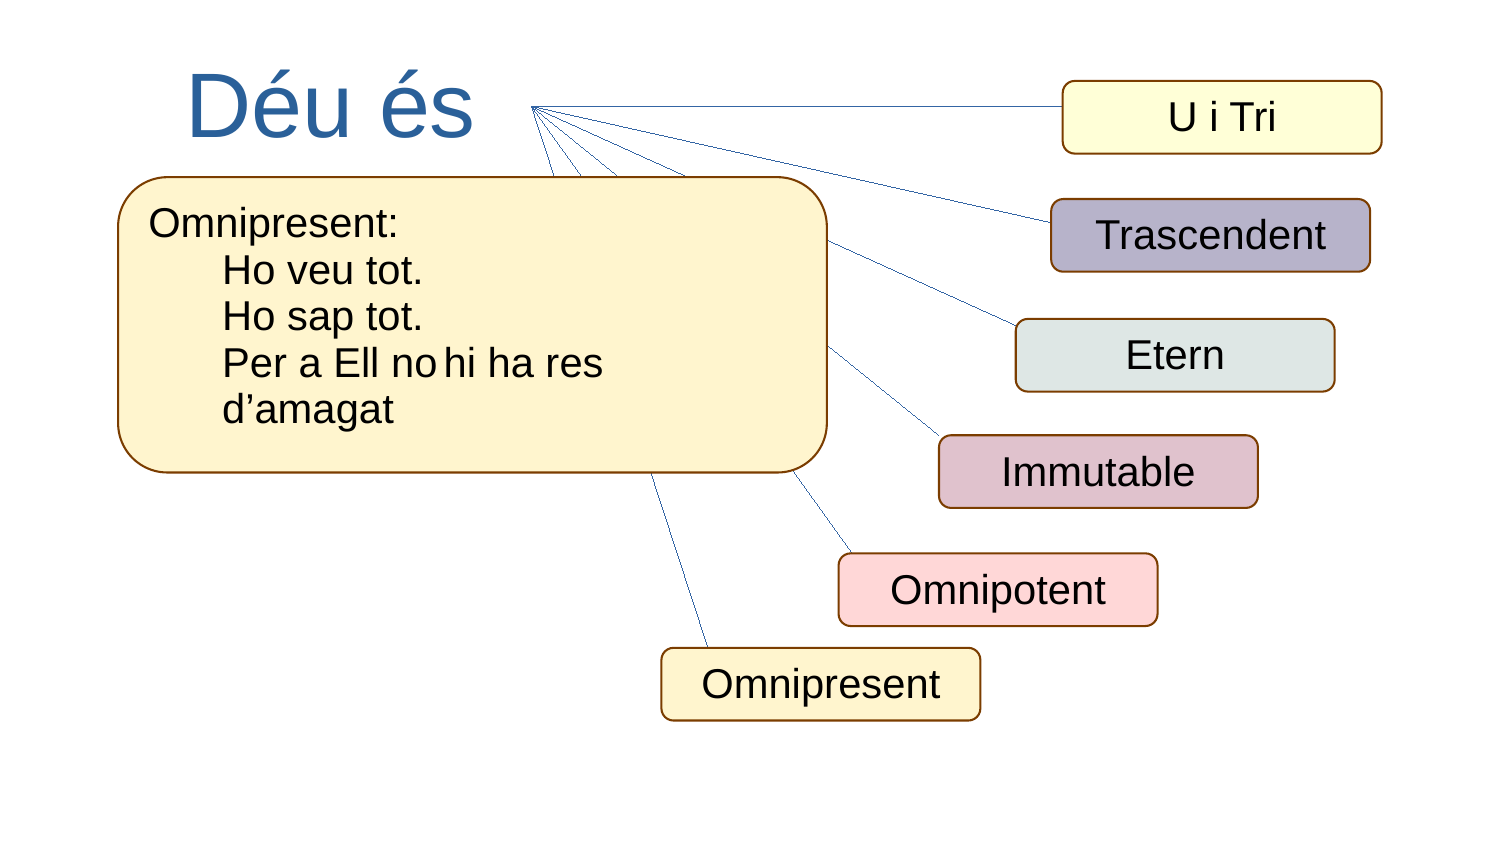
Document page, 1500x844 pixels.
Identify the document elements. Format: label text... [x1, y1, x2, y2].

text_box Omnipresent: Ho veu tot. Ho sap tot. Per a Ell no hi ha res d’amagat [118, 177, 827, 473]
text_box Omnipotent [838, 553, 1158, 627]
text_box Trascendent [1051, 199, 1371, 272]
text_box Omnipresent [661, 647, 981, 721]
text_box Etern [1015, 318, 1335, 392]
text_box Immutable [938, 435, 1258, 508]
title Déu és [64, 35, 597, 177]
text_box U i Tri [1062, 80, 1382, 154]
